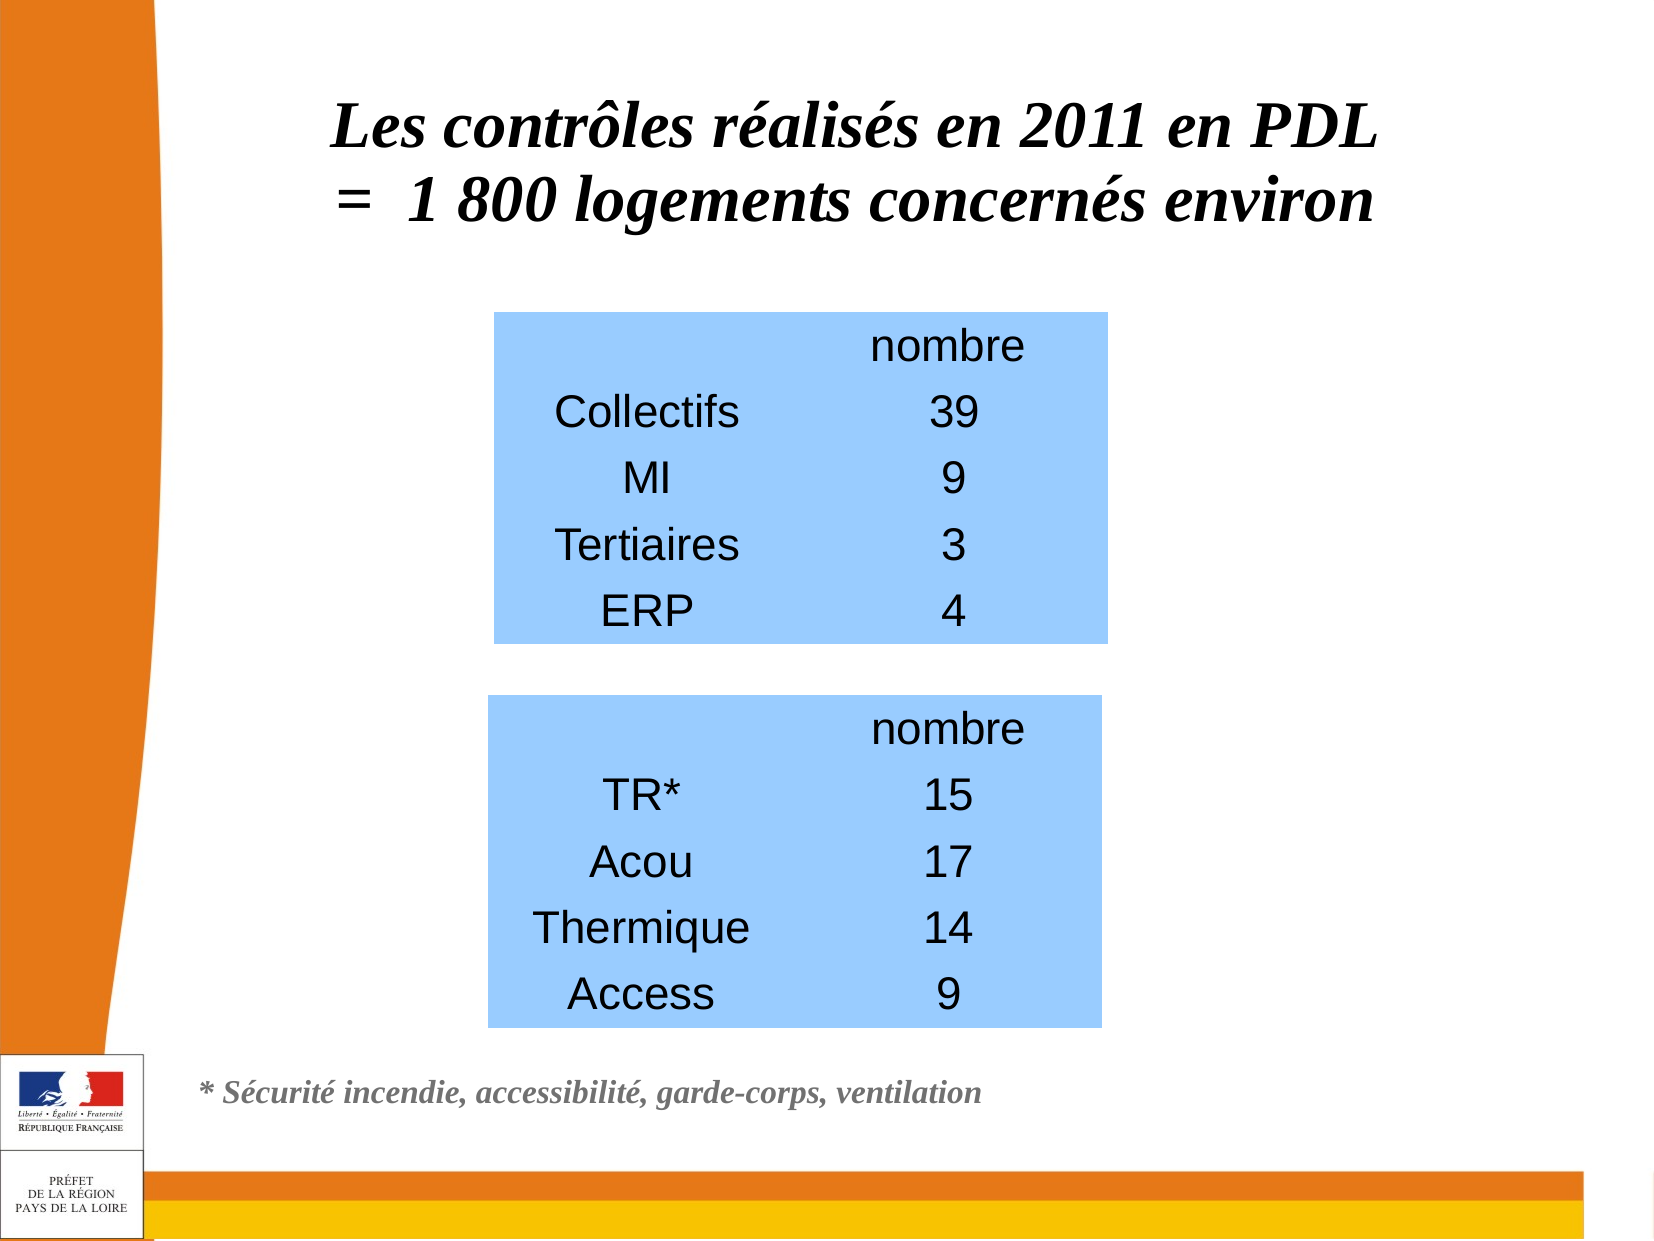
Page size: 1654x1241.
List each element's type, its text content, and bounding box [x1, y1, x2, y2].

table_cell Access [488, 961, 795, 1028]
table_cell Collectifs [494, 378, 801, 445]
title Les contrôles réalisés en 2011 en PDL = 1 800 logements concernés environ [295, 88, 1418, 237]
table_header nombre [795, 695, 1102, 762]
table_header [488, 695, 795, 762]
title * Sécurité incendie, accessibilité, garde-corps, ventilation [29, 1062, 1152, 1123]
table_cell 17 [795, 828, 1102, 895]
table_cell 9 [801, 445, 1108, 511]
table_header [494, 312, 801, 378]
table_cell MI [494, 445, 801, 511]
picture [0, 0, 1654, 1241]
table_cell 39 [801, 378, 1108, 445]
table_cell Thermique [488, 895, 795, 961]
table_cell 15 [795, 762, 1102, 828]
table_header nombre [801, 312, 1108, 378]
table_cell ERP [494, 578, 801, 644]
table_cell 4 [801, 578, 1108, 644]
table_cell 14 [795, 895, 1102, 961]
table_cell 9 [795, 961, 1102, 1028]
table_cell Acou [488, 828, 795, 895]
table_cell Tertiaires [494, 511, 801, 578]
table_cell TR* [488, 762, 795, 828]
table_cell 3 [801, 511, 1108, 578]
